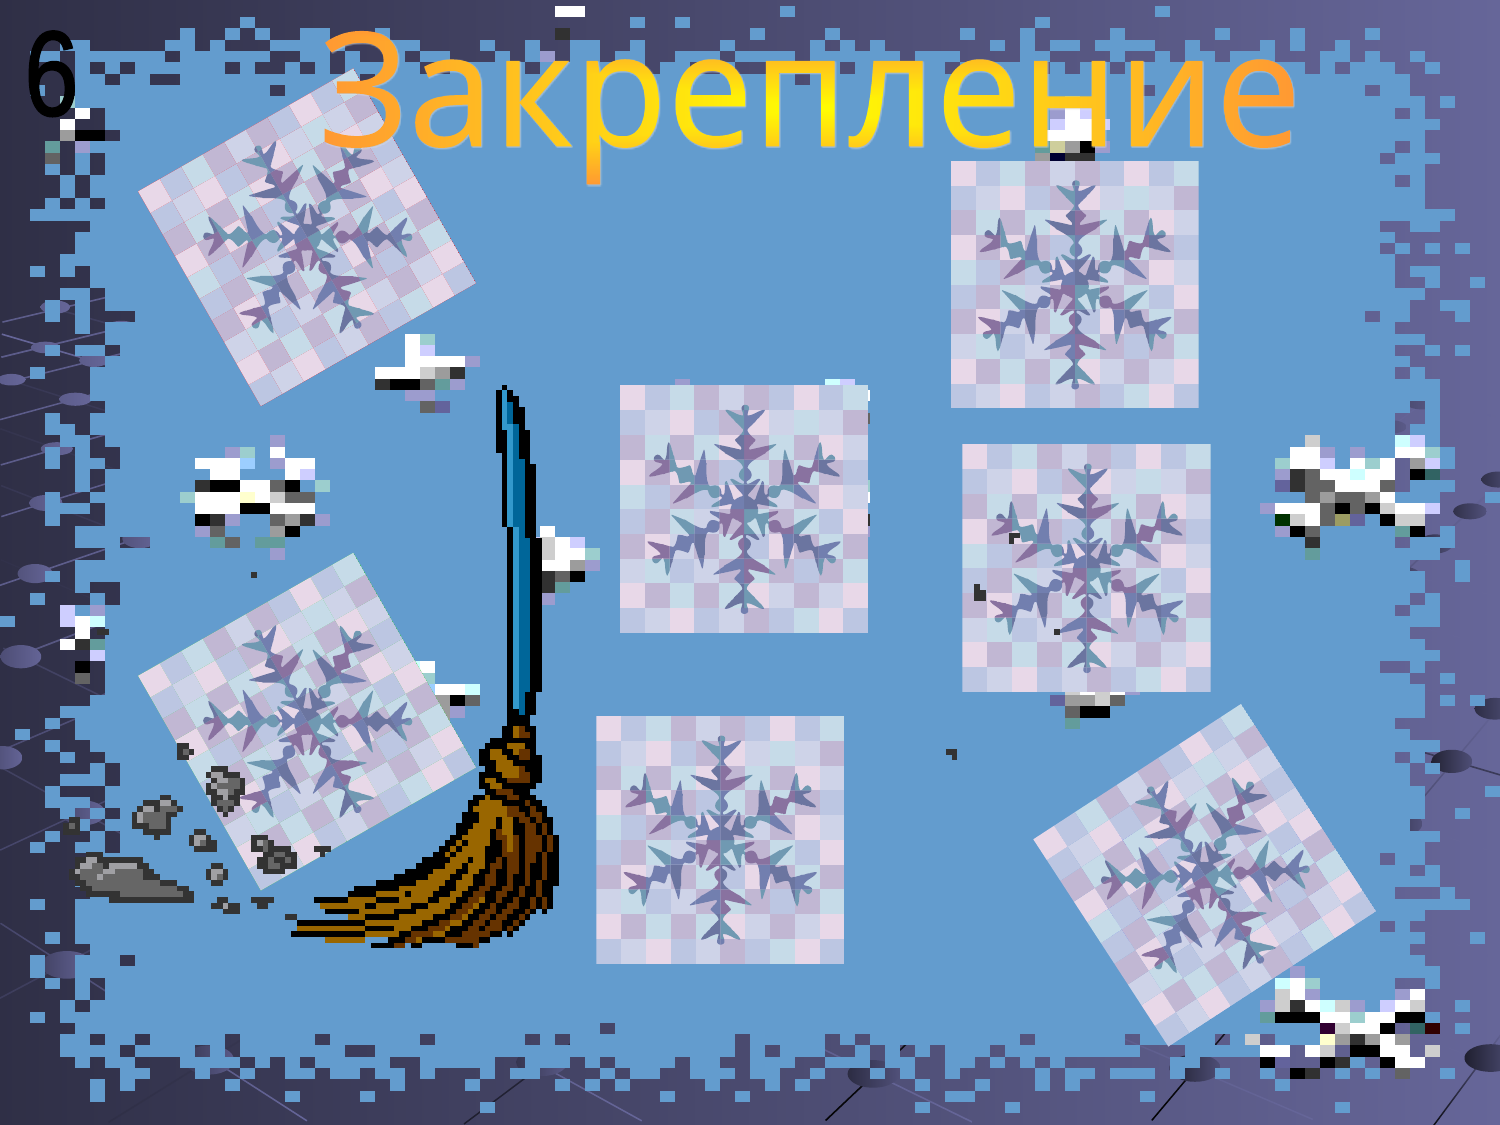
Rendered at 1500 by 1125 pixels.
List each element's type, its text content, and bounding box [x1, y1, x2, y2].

text_box Закрепление [765, 60, 835, 147]
text_box Закрепление [324, 30, 401, 148]
text_box Закрепление [943, 59, 1014, 148]
text_box Закрепление [506, 60, 572, 147]
text_box Закрепление [1130, 60, 1203, 147]
text_box Закрепление [1223, 59, 1294, 148]
text_box Закрепление [1034, 60, 1106, 147]
text_box Закрепление [848, 60, 923, 148]
text_box Закрепление [586, 59, 659, 185]
text_box Закрепление [415, 59, 482, 148]
text_box 6 [29, 30, 75, 117]
picture [0, 0, 1500, 1125]
text_box Закрепление [675, 59, 746, 148]
